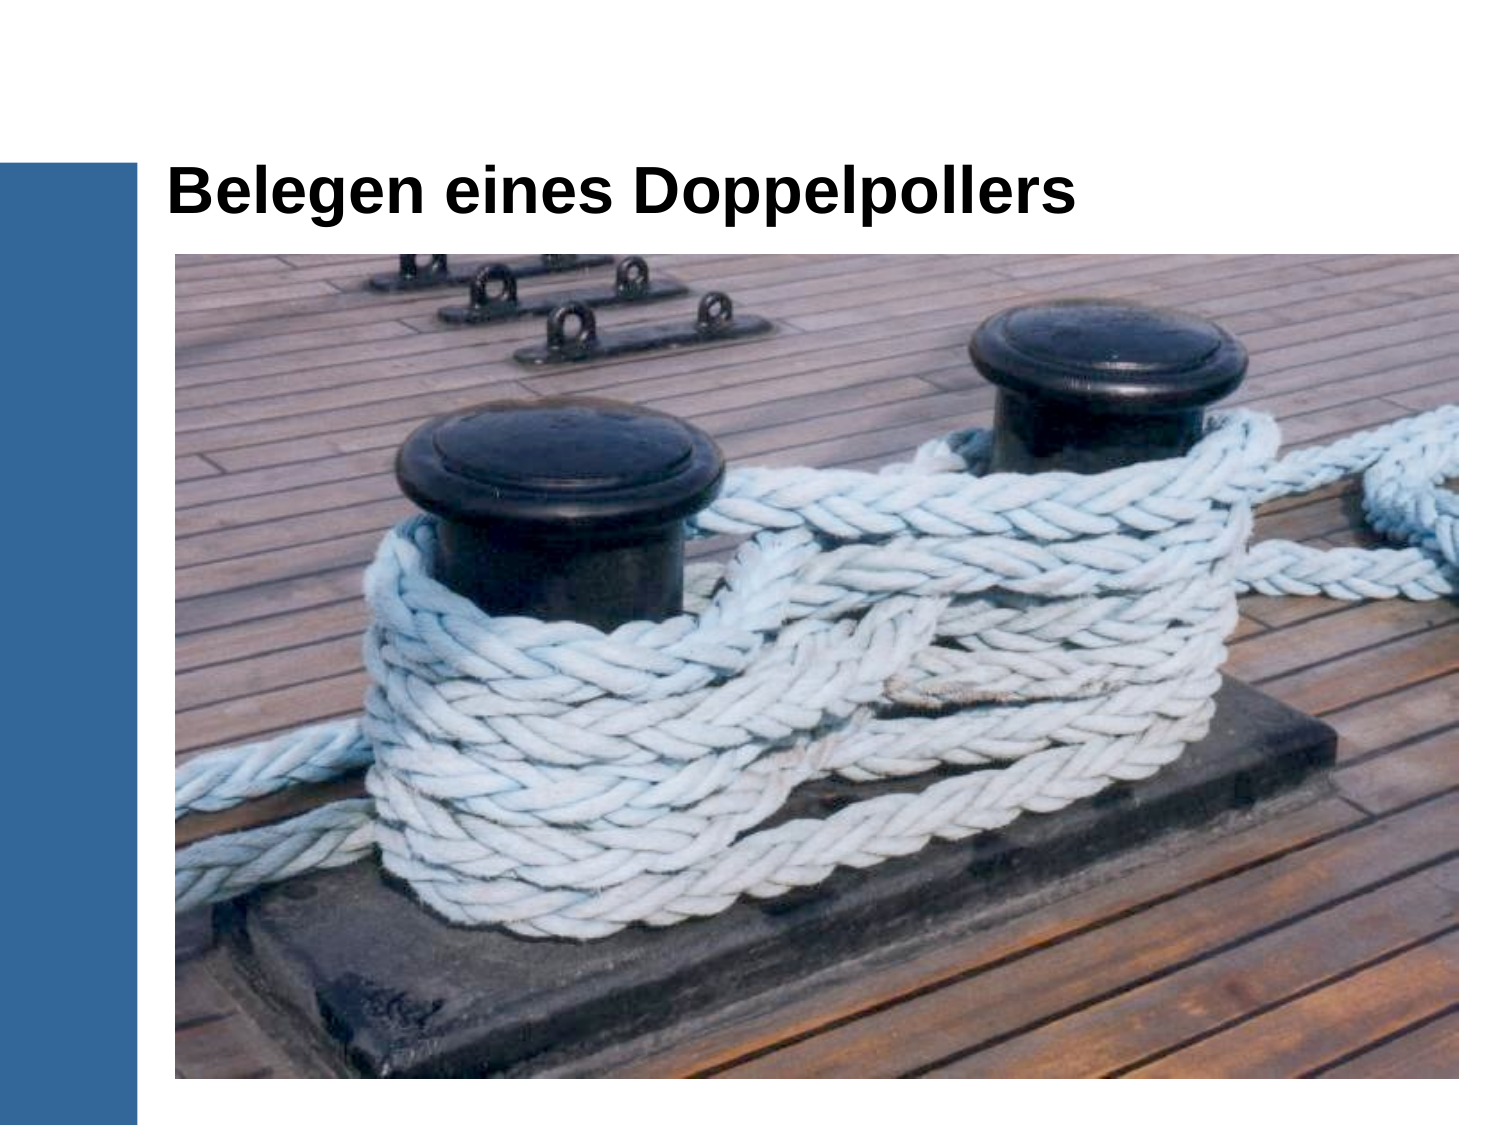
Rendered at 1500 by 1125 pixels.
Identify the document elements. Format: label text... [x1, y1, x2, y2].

title Belegen eines Doppelpollers [166, 98, 1440, 284]
picture [175, 254, 1459, 1079]
